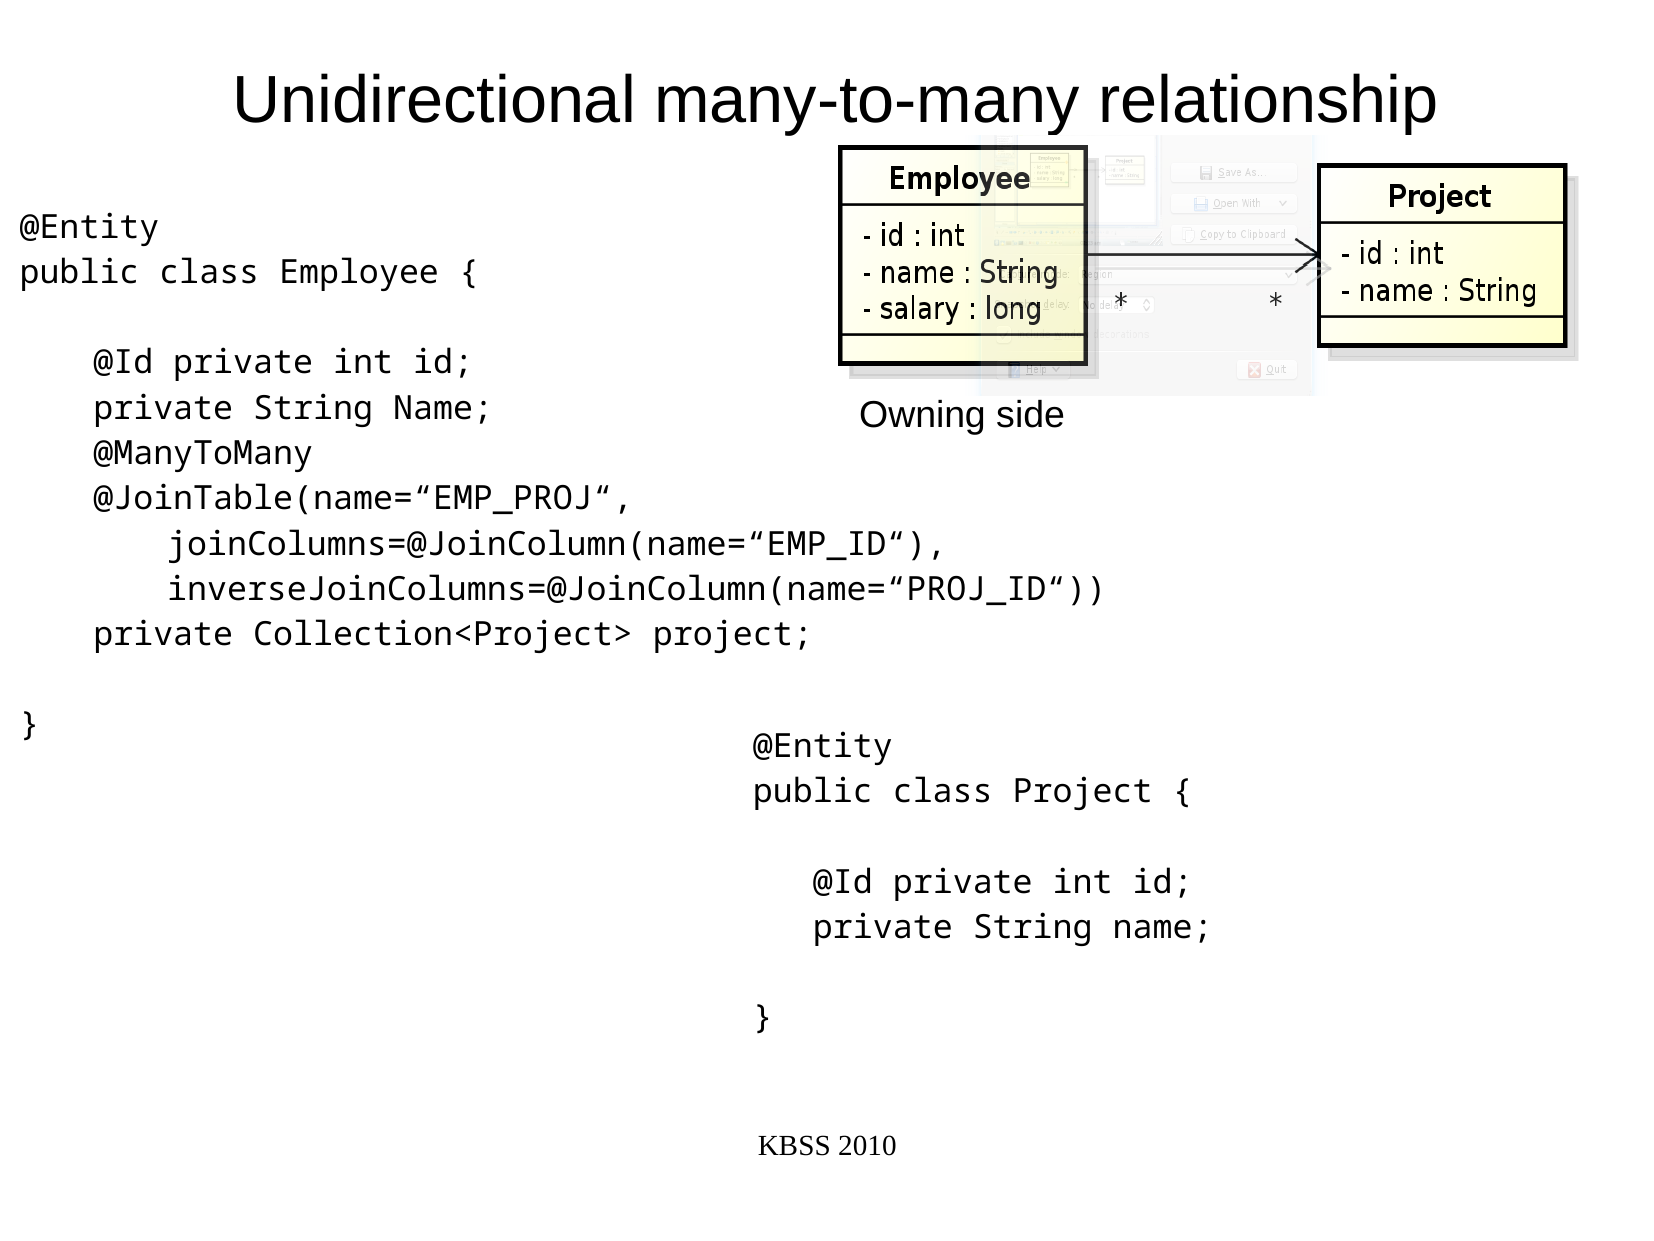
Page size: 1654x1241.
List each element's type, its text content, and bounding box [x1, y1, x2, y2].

text_box @Entity public class Employee { @Id private int id; private String Name; @ManyToMany @JoinTable(name=“EMP_PROJ“, joinColumns=@JoinColumn(name=“EMP_ID“), inverseJoinColumns=@JoinColumn(name=“PROJ_ID“)) private Collection<Project> project; } [4, 195, 1009, 745]
picture [826, 135, 1589, 396]
text_box @Entity public class Project { @Id private int id; private String name; } [738, 714, 1654, 1042]
title Unidirectional many-to-many relationship [82, 3, 1571, 195]
text_box Owning side [844, 396, 1081, 443]
